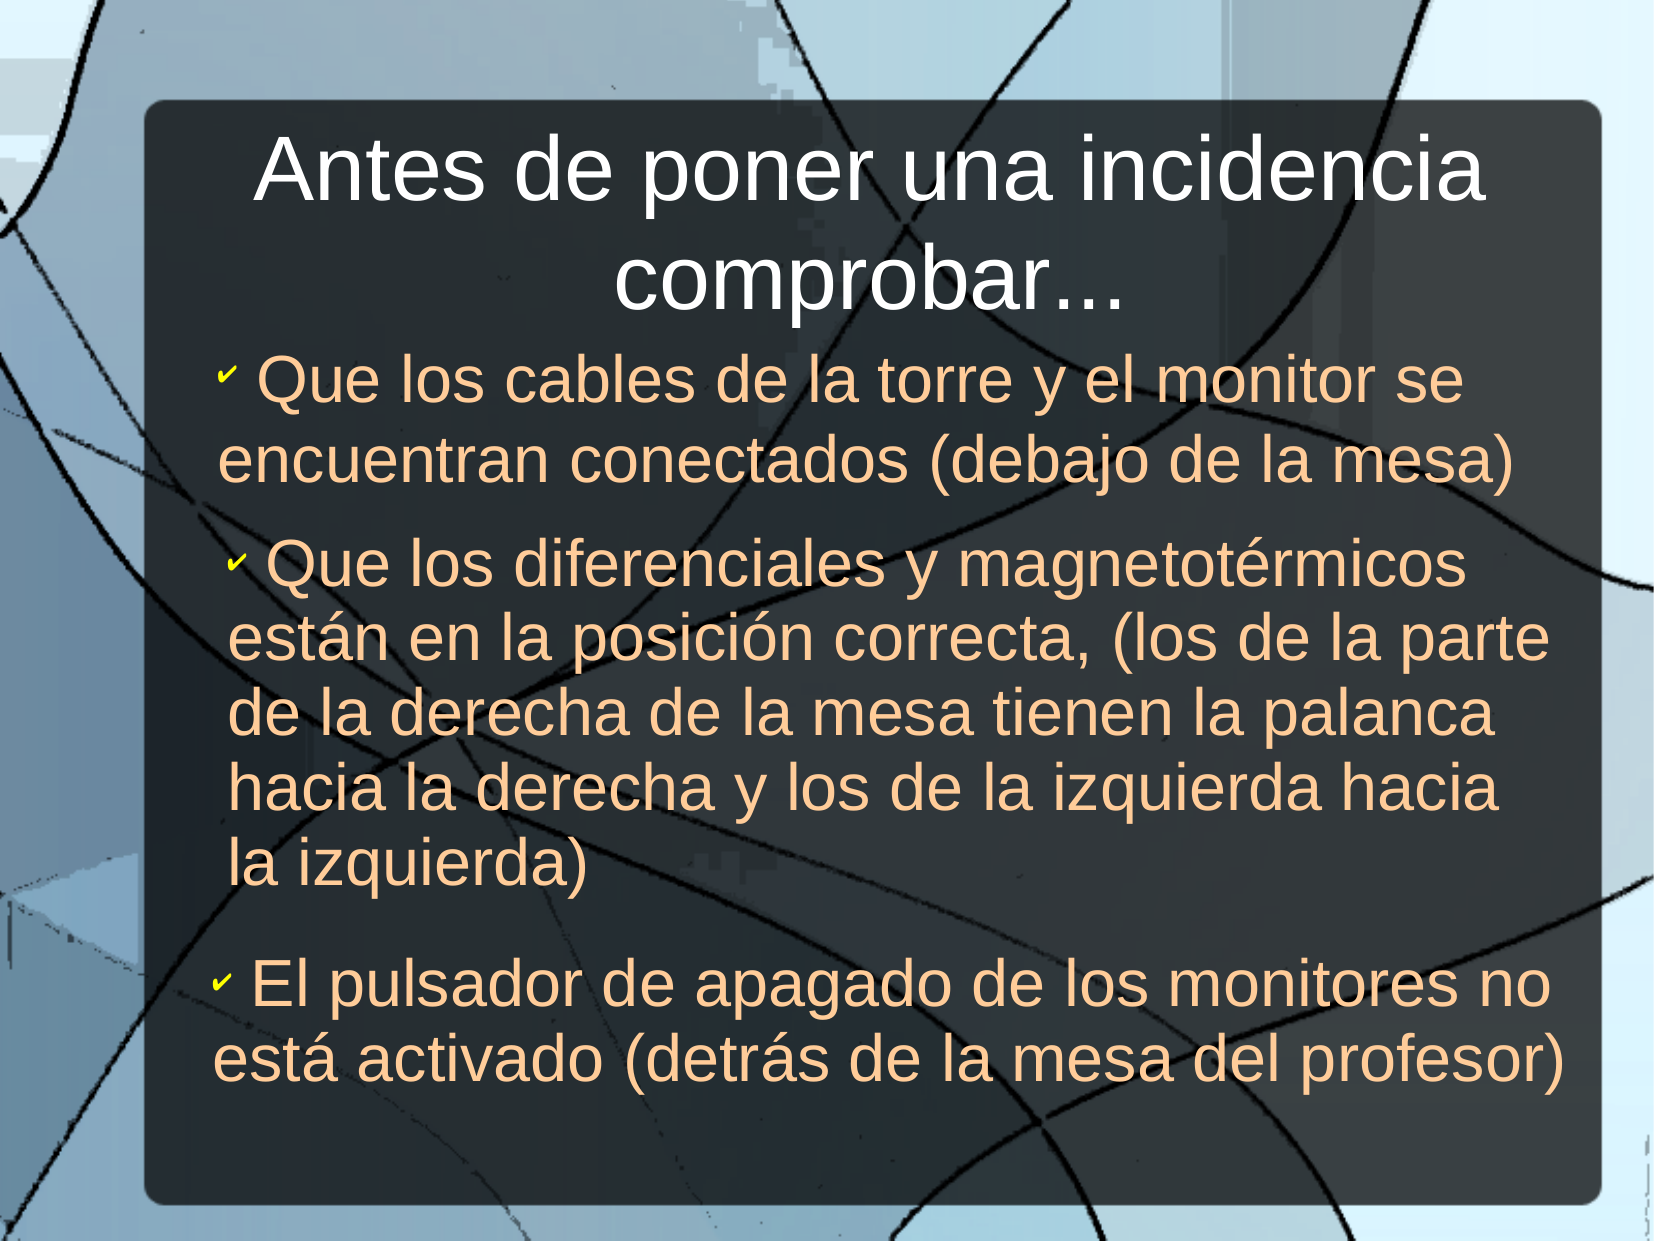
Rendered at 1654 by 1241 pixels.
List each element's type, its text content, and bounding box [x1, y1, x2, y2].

picture [0, 0, 1654, 1241]
text_box El pulsador de apagado de los monitores no está activado (detrás de la mesa del profesor) [197, 938, 1597, 1109]
title Antes de poner una incidencia comprobar... [159, 108, 1583, 312]
list Que los cables de la torre y el monitor se encuentran conectados (debajo de la mesa) [217, 335, 1582, 502]
text_box Que los diferenciales y magnetotérmicos están en la posición correcta, (los de la parte de la derecha de la mesa tienen la palanca hacia la derecha y los de la izquierda hacia la izquierda) [212, 518, 1582, 921]
